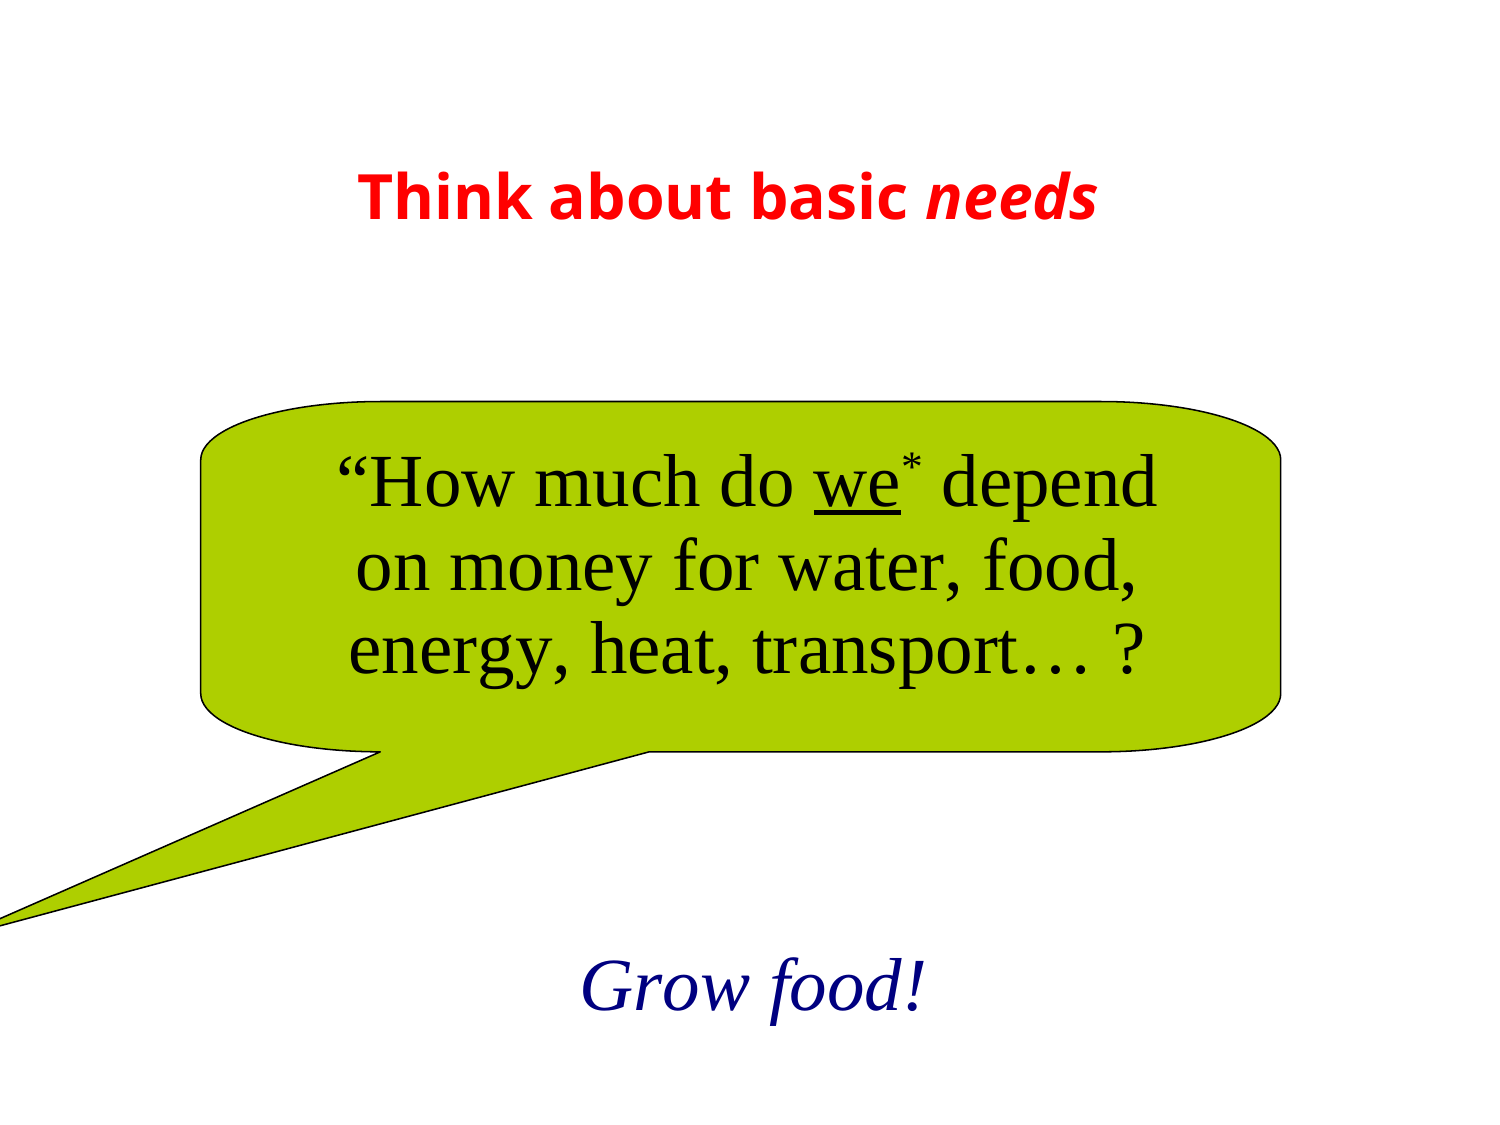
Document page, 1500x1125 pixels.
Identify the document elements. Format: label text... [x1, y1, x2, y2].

text_box Grow food! [201, 936, 1306, 1035]
text_box [0, 401, 1281, 926]
text_box Think about basic needs [206, 99, 1251, 288]
text_box “How much do we* depend on money for water, food, energy, heat, transport… ? [278, 431, 1217, 615]
